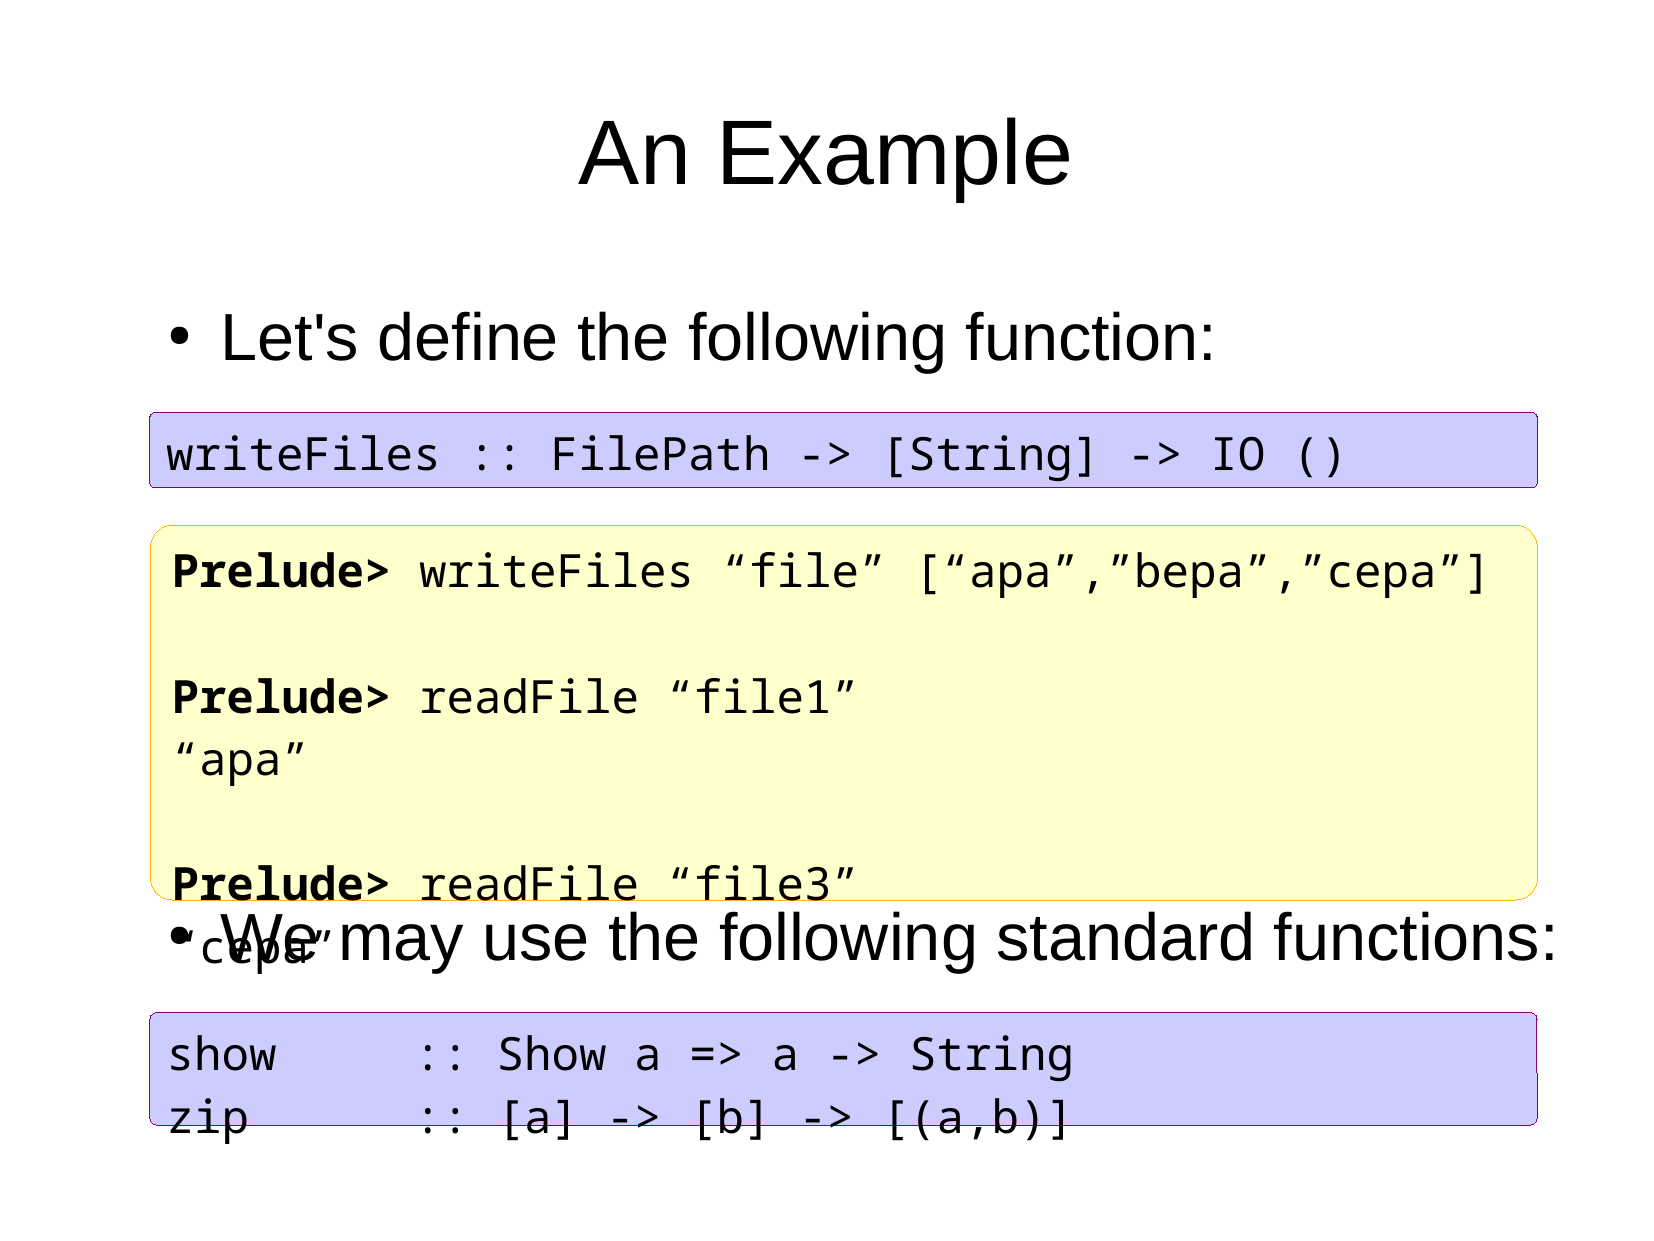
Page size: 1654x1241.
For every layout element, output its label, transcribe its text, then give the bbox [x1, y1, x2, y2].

list We may use the following standard functions: [150, 900, 1576, 1238]
list Let's define the following function: [150, 300, 1538, 413]
text_box Prelude> writeFiles “file” [“apa”,”bepa”,”cepa”] Prelude> readFile “file1” “apa” Prelude> readFile “file3” “cepa” [150, 525, 1538, 900]
title An Example [82, 56, 1571, 250]
text_box show :: Show a => a -> String zip :: [a] -> [b] -> [(a,b)] [149, 1012, 1538, 1126]
text_box writeFiles :: FilePath -> [String] -> IO () [149, 413, 1538, 488]
